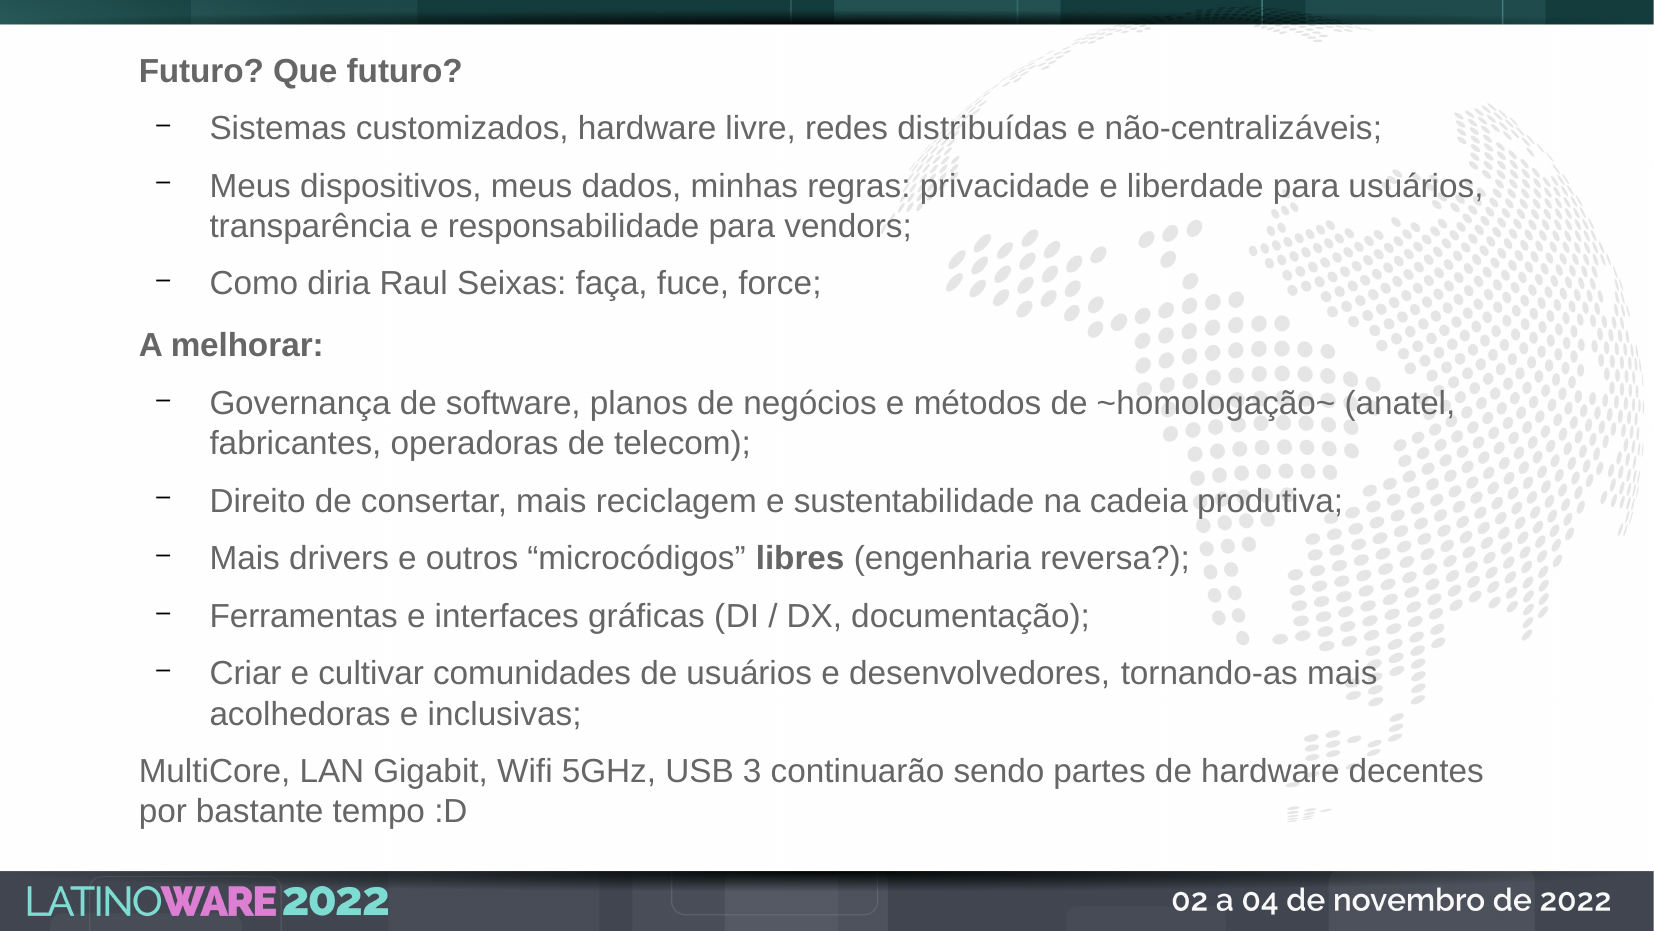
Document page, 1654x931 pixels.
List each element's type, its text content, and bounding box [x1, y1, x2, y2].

text_box Futuro? Que futuro? Sistemas customizados, hardware livre, redes distribuídas e não-centralizáveis; Meus dispositivos, meus dados, minhas regras: privacidade e liberdade para usuários, transparência e responsabilidade para vendors; Como diria Raul Seixas: faça, fuce, force; A melhorar: Governança de software, planos de negócios e métodos de ~homologação~ (anatel, fabricantes, operadoras de telecom); Direito de consertar, mais reciclagem e sustentabilidade na cadeia produtiva; Mais drivers e outros “microcódigos” libres (engenharia reversa?); Ferramentas e interfaces gráficas (DI / DX, documentação); Criar e cultivar comunidades de usuários e desenvolvedores, tornando-as mais acolhedoras e inclusivas; MultiCore, LAN Gigabit, Wifi 5GHz, USB 3 continuarão sendo partes de hardware decentes por bastante tempo :D [53, 41, 1542, 798]
picture [0, 0, 1654, 931]
